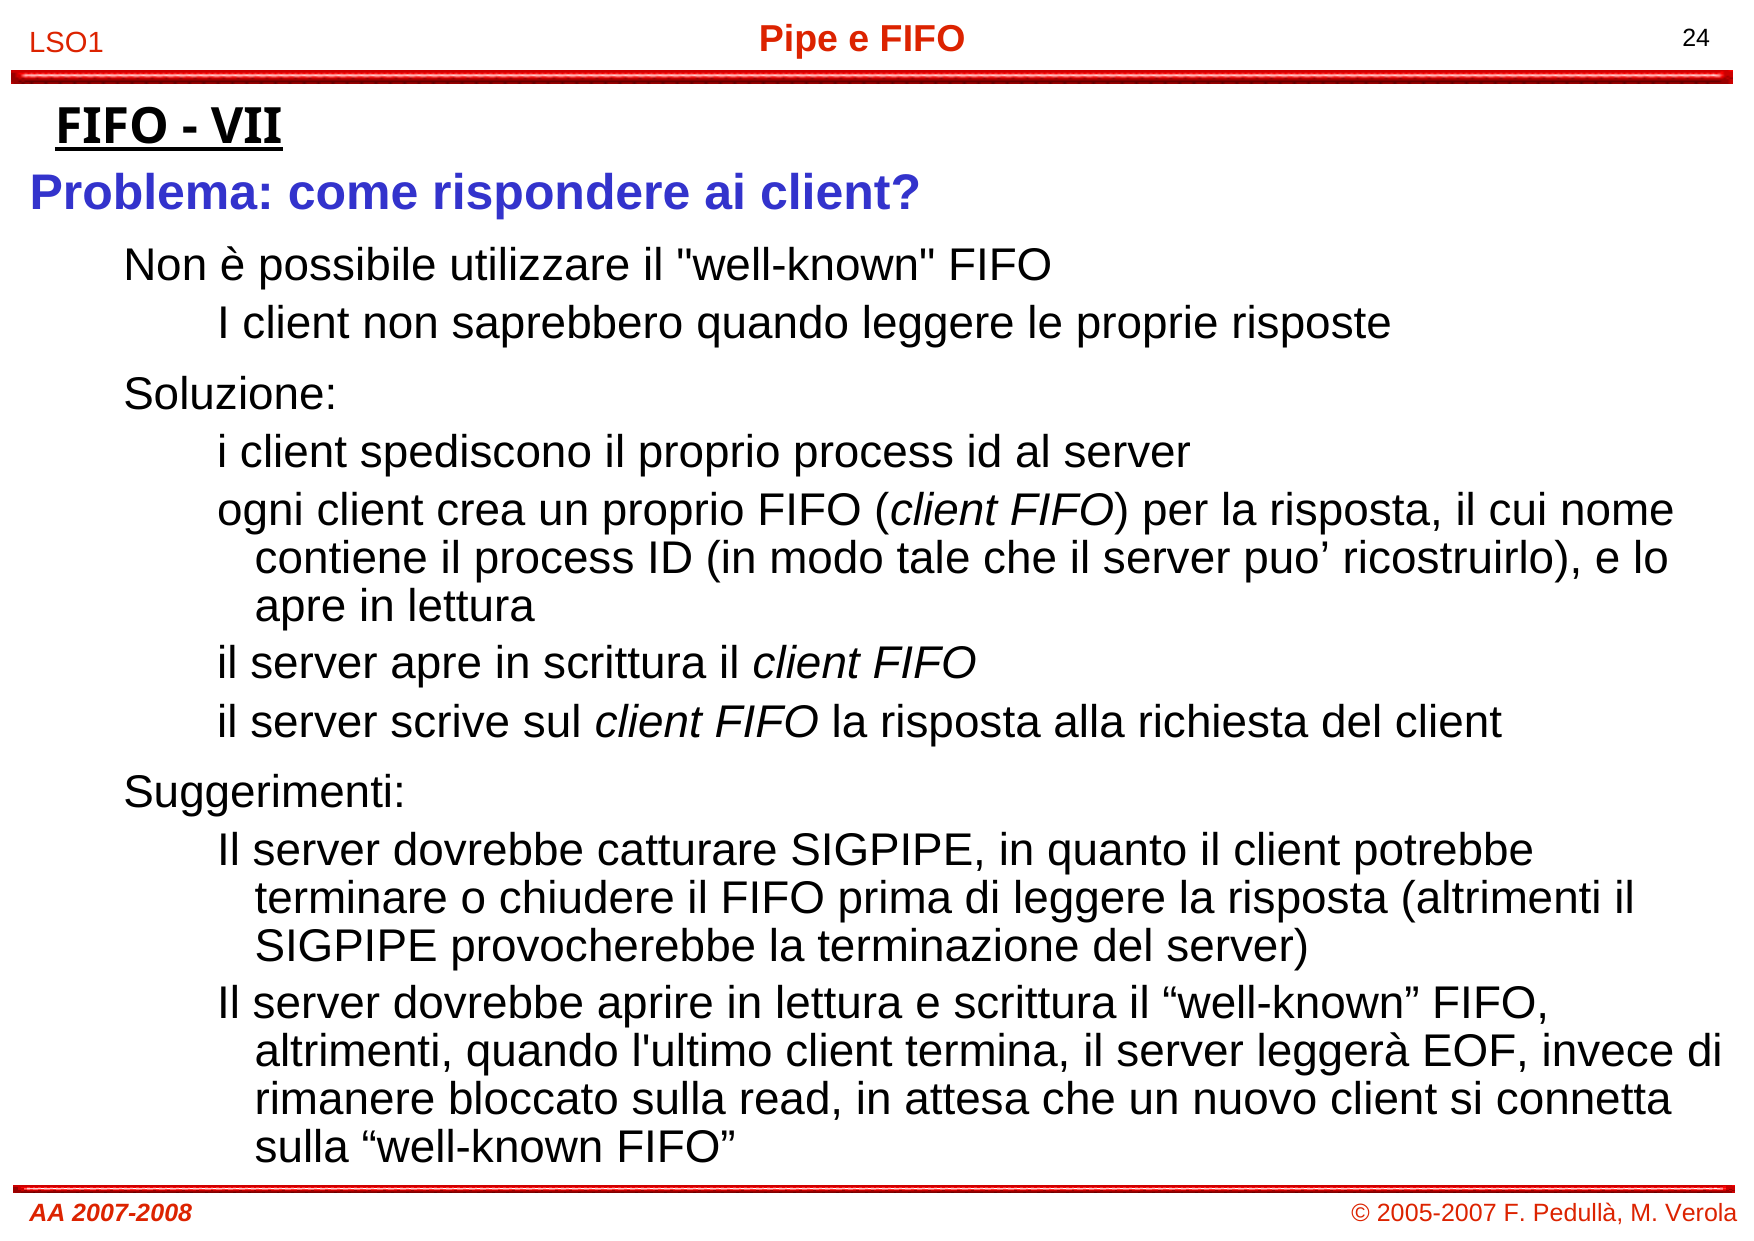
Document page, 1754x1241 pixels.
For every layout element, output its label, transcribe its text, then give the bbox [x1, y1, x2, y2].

list Problema: come rispondere ai client? Non è possibile utilizzare il "well-known" FIFO I client non saprebbero quando leggere le proprie risposte Soluzione: i client spediscono il proprio process id al server ogni client crea un proprio FIFO (client FIFO) per la risposta, il cui nome contiene il process ID (in modo tale che il server puo’ ricostruirlo), e lo apre in lettura il server apre in scrittura il client FIFO il server scrive sul client FIFO la risposta alla richiesta del client Suggerimenti: Il server dovrebbe catturare SIGPIPE, in quanto il client potrebbe terminare o chiudere il FIFO prima di leggere la risposta (altrimenti il SIGPIPE provocherebbe la terminazione del server) Il server dovrebbe aprire in lettura e scrittura il “well-known” FIFO, altrimenti, quando l'ultimo client termina, il server leggerà EOF, invece di rimanere bloccato sulla read, in attesa che un nuovo client si connetta sulla “well-known FIFO” [14, 156, 1754, 1180]
title FIFO - VII [40, 78, 1714, 156]
picture [13, 1185, 1735, 1193]
picture [11, 70, 1733, 84]
